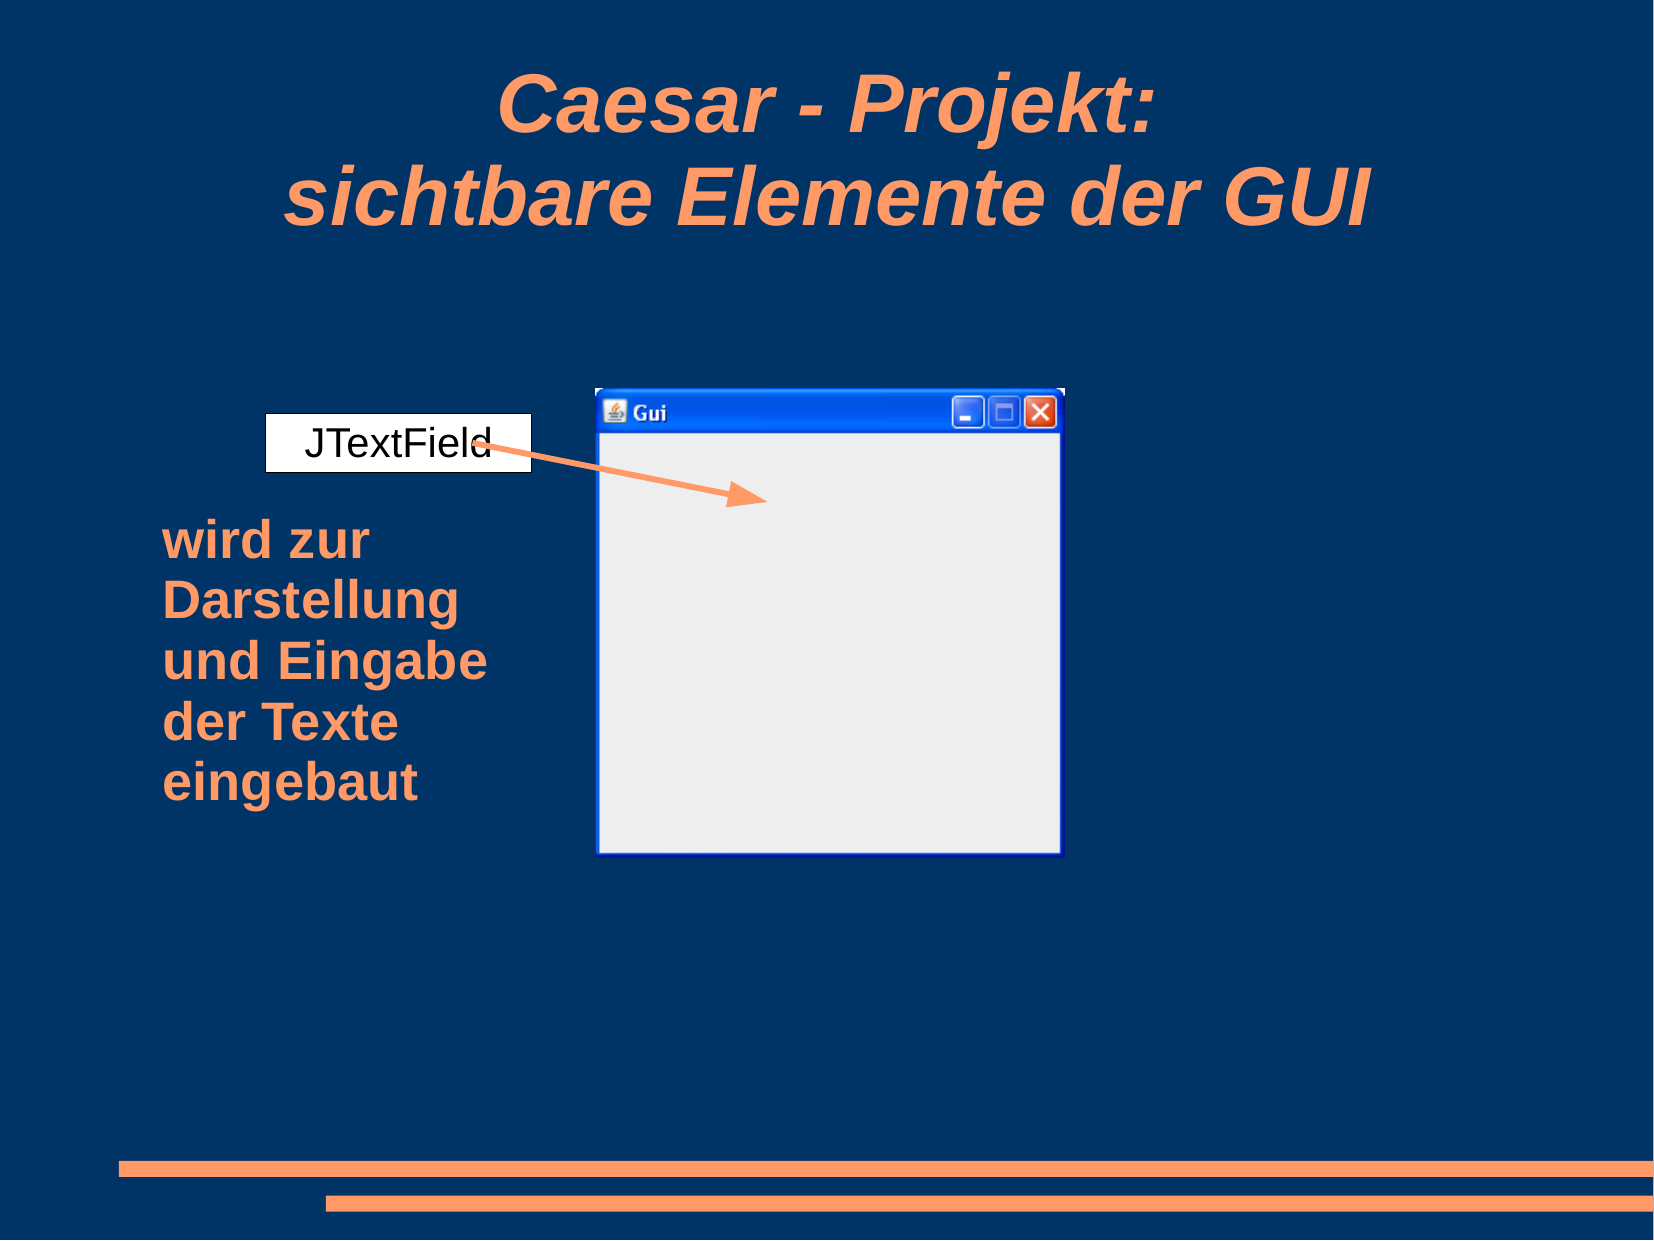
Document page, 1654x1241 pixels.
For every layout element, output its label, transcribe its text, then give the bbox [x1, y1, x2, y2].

text_box wird zur Darstellung und Eingabe der Texte eingebaut [147, 502, 532, 827]
text_box JTextField [265, 413, 532, 473]
picture [595, 388, 1065, 858]
title Caesar - Projekt: sichtbare Elemente der GUI [121, 53, 1534, 247]
